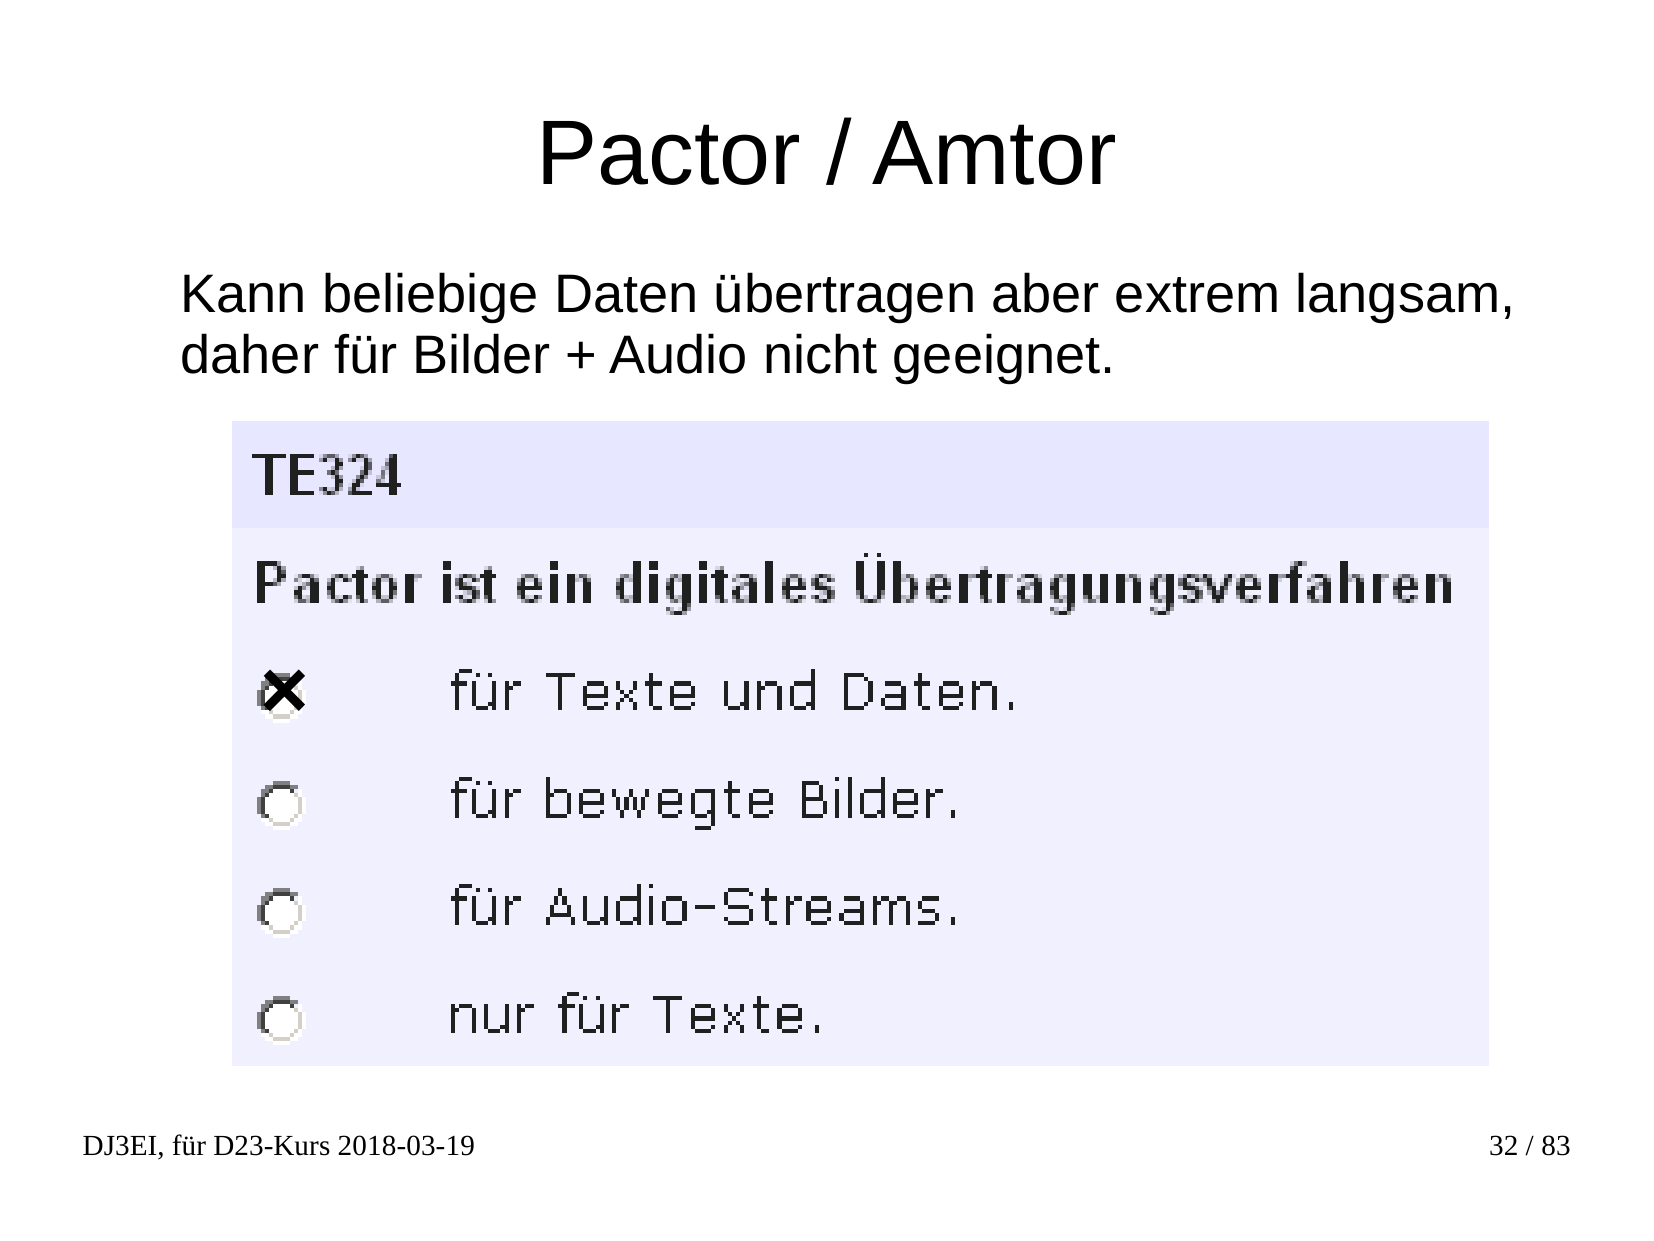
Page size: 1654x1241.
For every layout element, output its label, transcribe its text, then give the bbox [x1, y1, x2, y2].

text_box × [245, 636, 308, 745]
title Pactor / Amtor [82, 49, 1571, 257]
picture [224, 413, 1489, 1079]
text_box Kann beliebige Daten übertragen aber extrem langsam, daher für Bilder + Audio nicht geeignet. [165, 256, 1533, 393]
